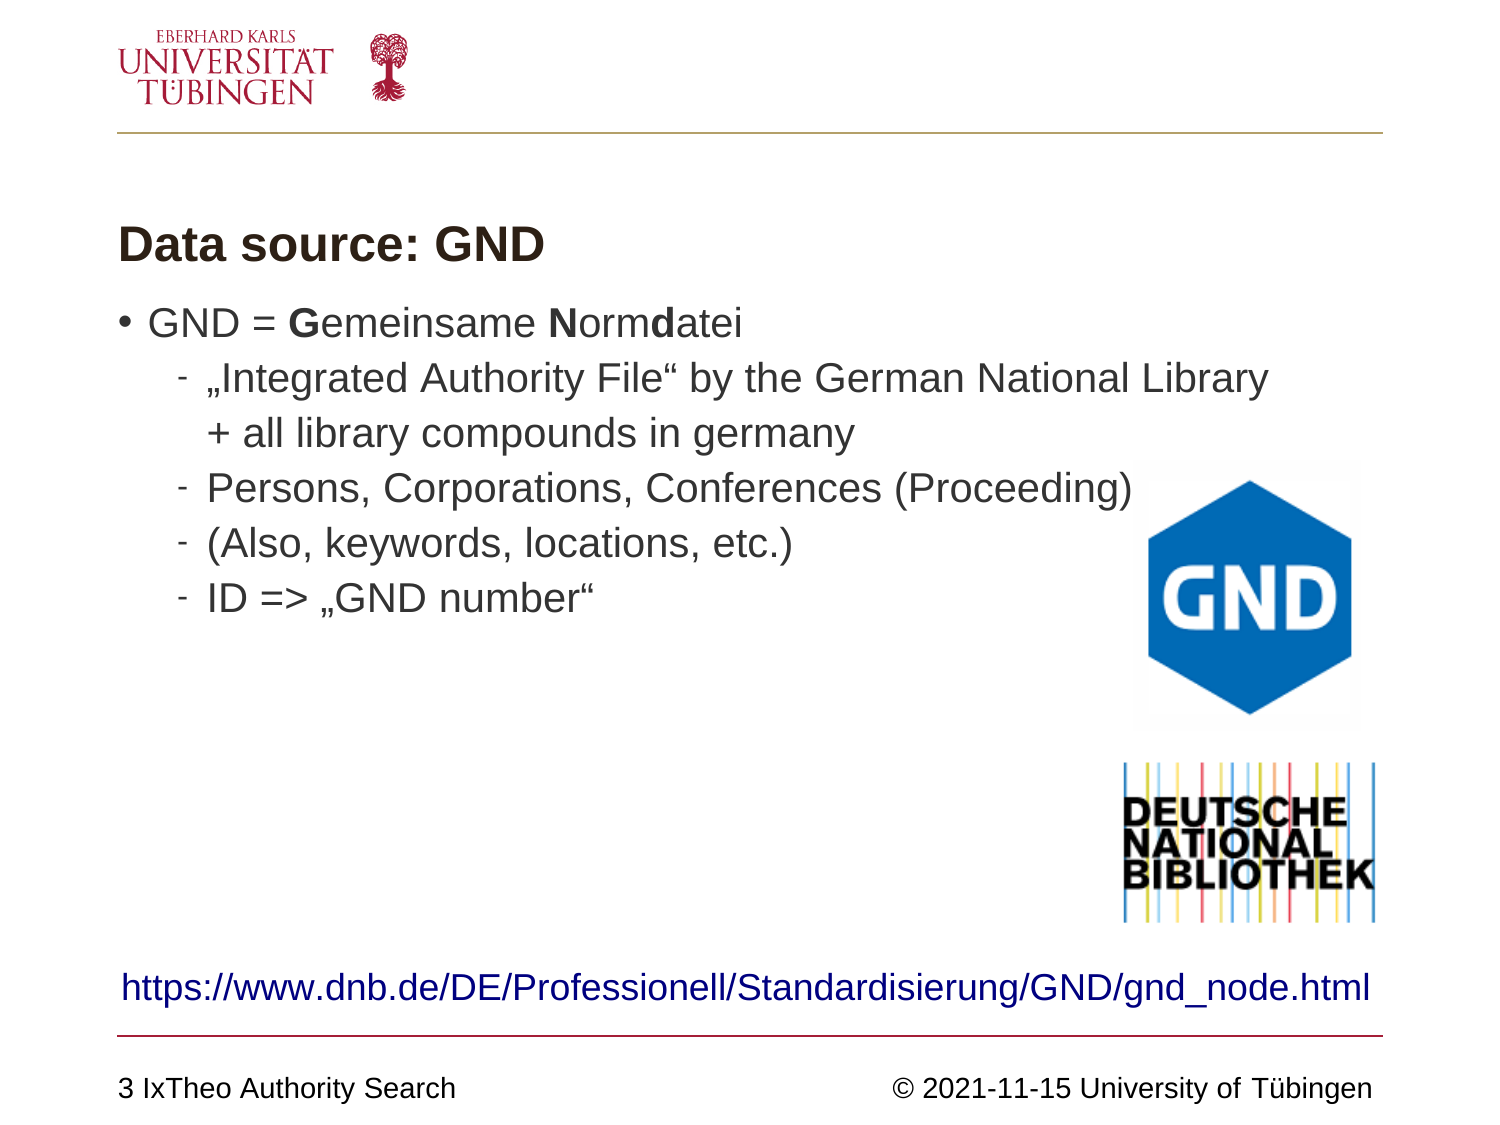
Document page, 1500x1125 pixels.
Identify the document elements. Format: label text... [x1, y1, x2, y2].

title Data source: GND [117, 211, 1382, 272]
picture [1107, 755, 1394, 934]
text_box https://www.dnb.de/DE/Professionell/Standardisierung/GND/gnd_node.html [106, 955, 1386, 1016]
picture [1133, 460, 1361, 731]
picture [117, 29, 408, 105]
list GND = Gemeinsame Normdatei „Integrated Authority File“ by the German National Library + all library compounds in germany Persons, Corporations, Conferences (Proceeding) (Also, keywords, locations, etc.) ID => „GND number“ [117, 290, 1406, 945]
